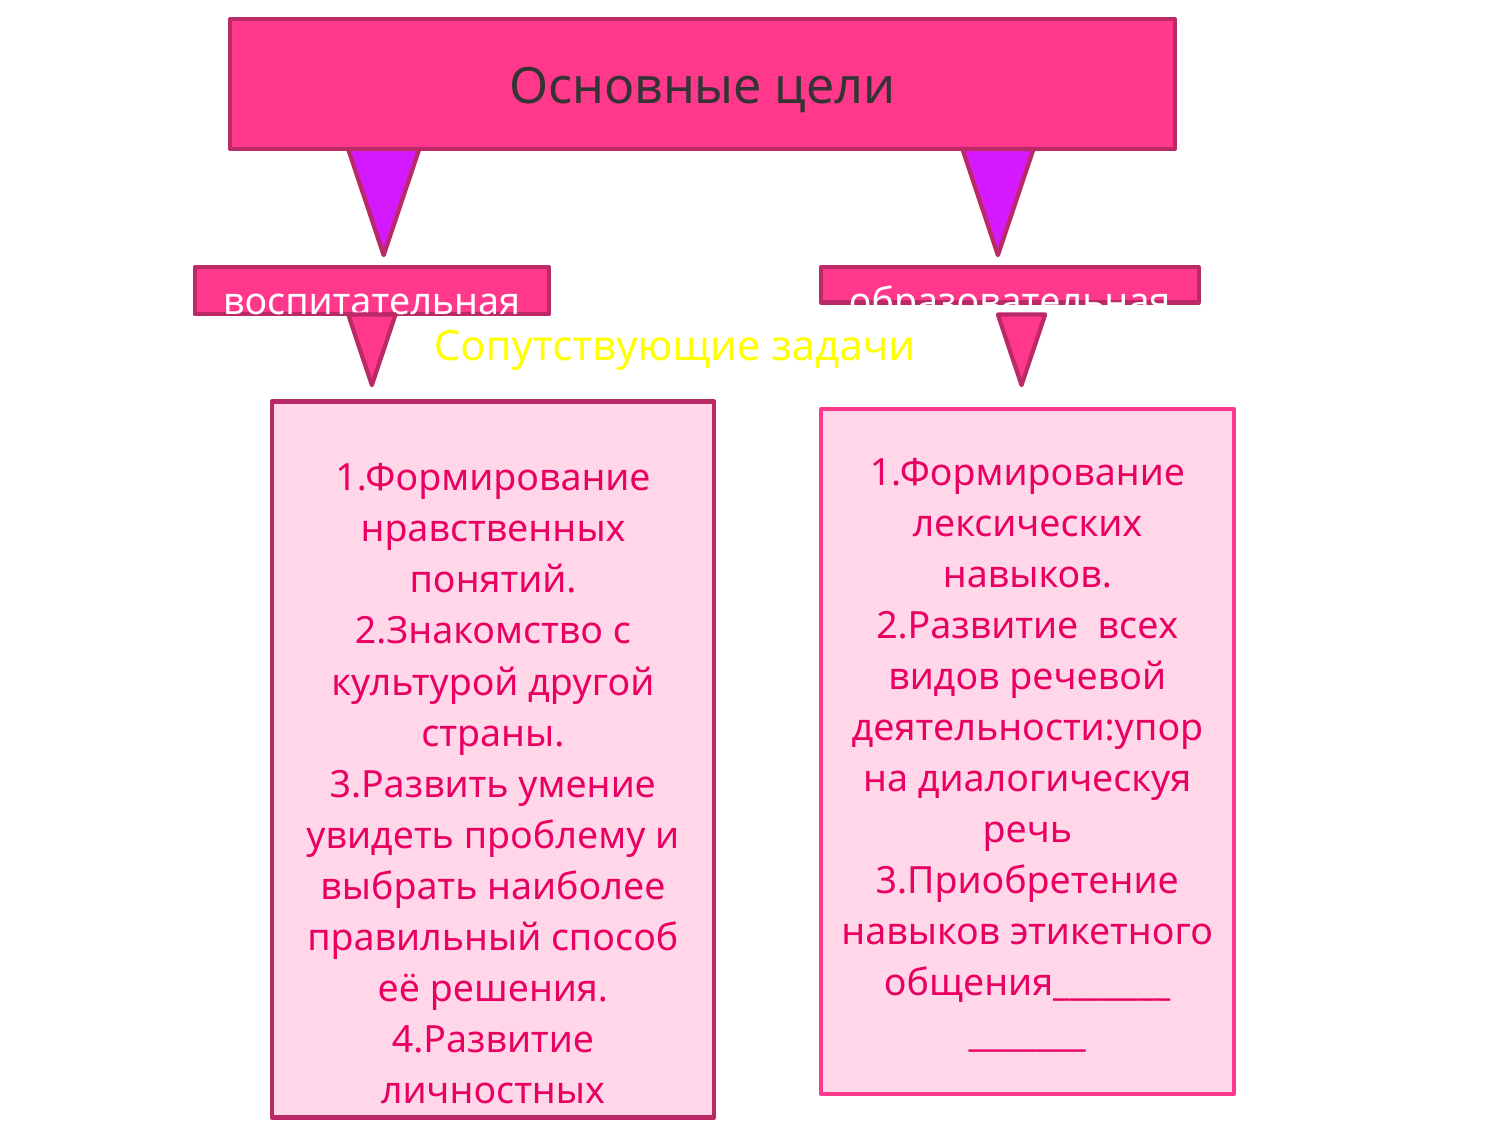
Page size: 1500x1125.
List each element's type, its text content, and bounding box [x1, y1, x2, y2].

text_box воспитательная [194, 267, 549, 315]
text_box 1.Формирование нравственных понятий. 2.Знакомство с культурой другой страны. 3.Развить умение увидеть проблему и выбрать наиболее правильный способ её решения. 4.Развитие личностных качеств:вежливости,чуткости,_____ [271, 401, 715, 1118]
text_box Основные цели [230, 19, 1176, 149]
text_box 1.Формирование лексических навыков. 2.Развитие всех видов речевой деятельности:упор на диалогическуя речь 3.Приобретение навыков этикетного общения_______ _______ [820, 408, 1235, 1094]
text_box Сопутствующие задачи [419, 278, 1500, 409]
text_box образовательная [820, 267, 1199, 278]
text_box [348, 314, 396, 386]
text_box [962, 149, 1034, 256]
text_box [348, 149, 420, 256]
